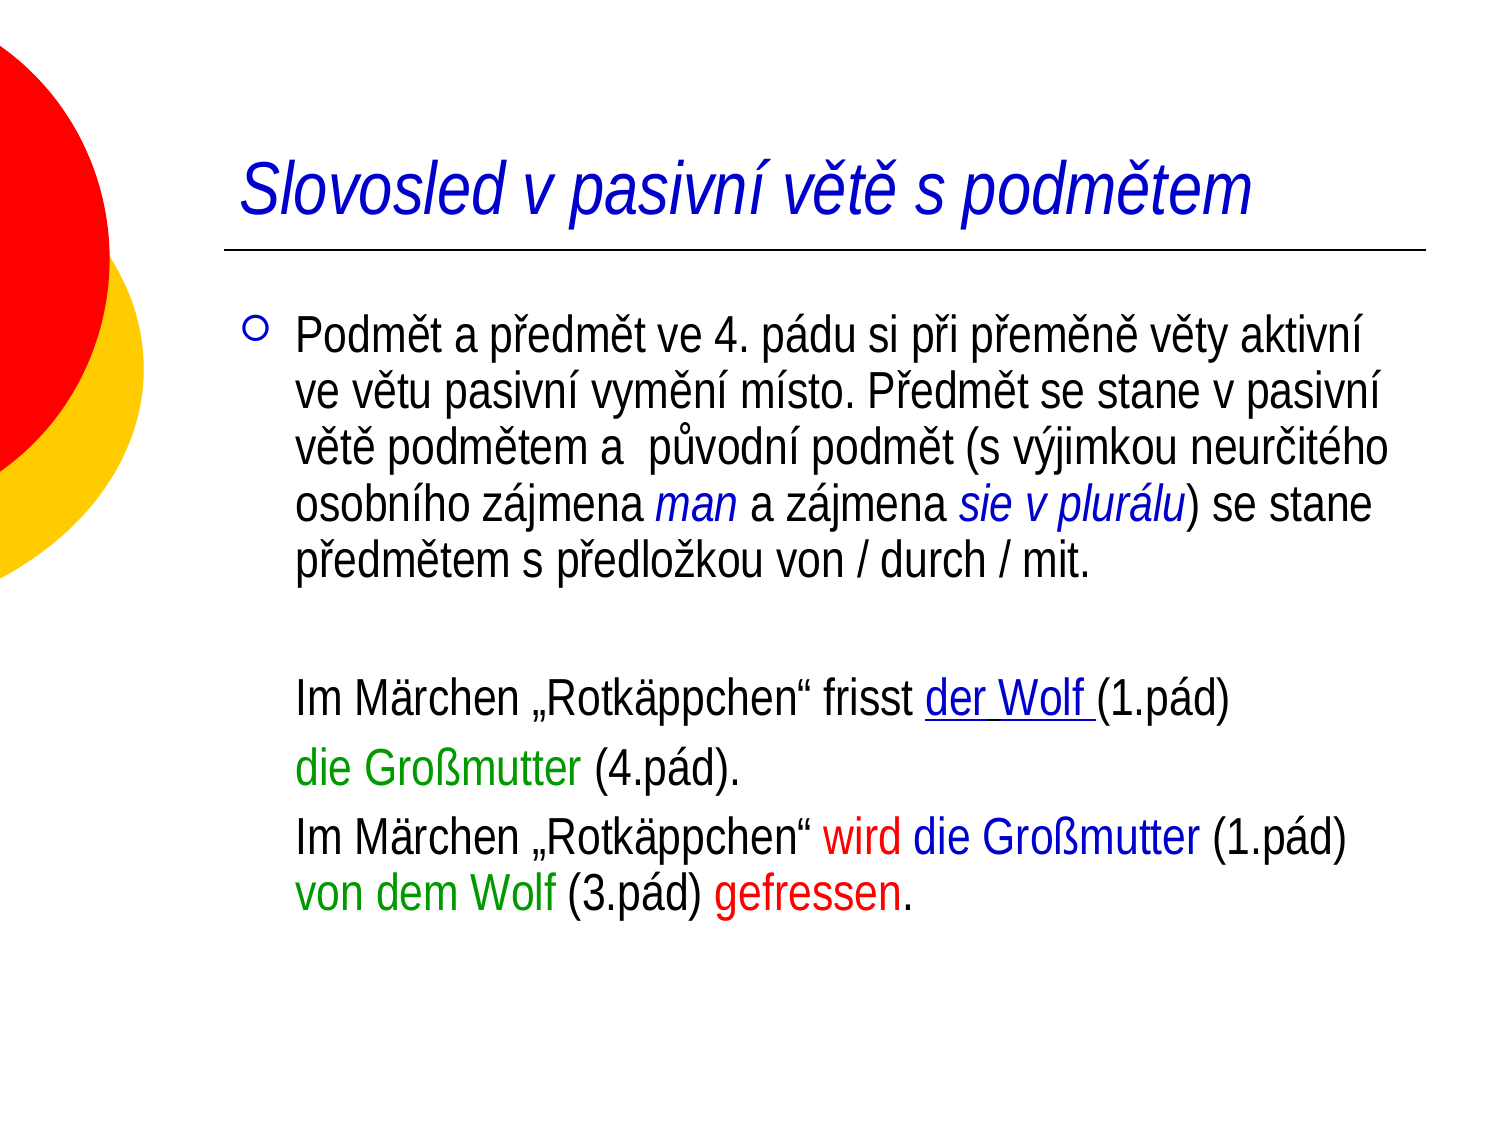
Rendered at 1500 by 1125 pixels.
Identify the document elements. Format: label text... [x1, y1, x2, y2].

title Slovosled v pasivní větě s podmětem [224, 49, 1425, 237]
list Podmět a předmět ve 4. pádu si při přeměně věty aktivní ve větu pasivní vymění místo. Předmět se stane v pasivní větě podmětem a původní podmět (s výjimkou neurčitého osobního zájmena man a zájmena sie v plurálu) se stane předmětem s předložkou von / durch / mit. Im Märchen „Rotkäppchen“ frisst der Wolf (1.pád) die Großmutter (4.pád). Im Märchen „Rotkäppchen“ wird die Großmutter (1.pád) von dem Wolf (3.pád) gefressen. [224, 299, 1425, 999]
